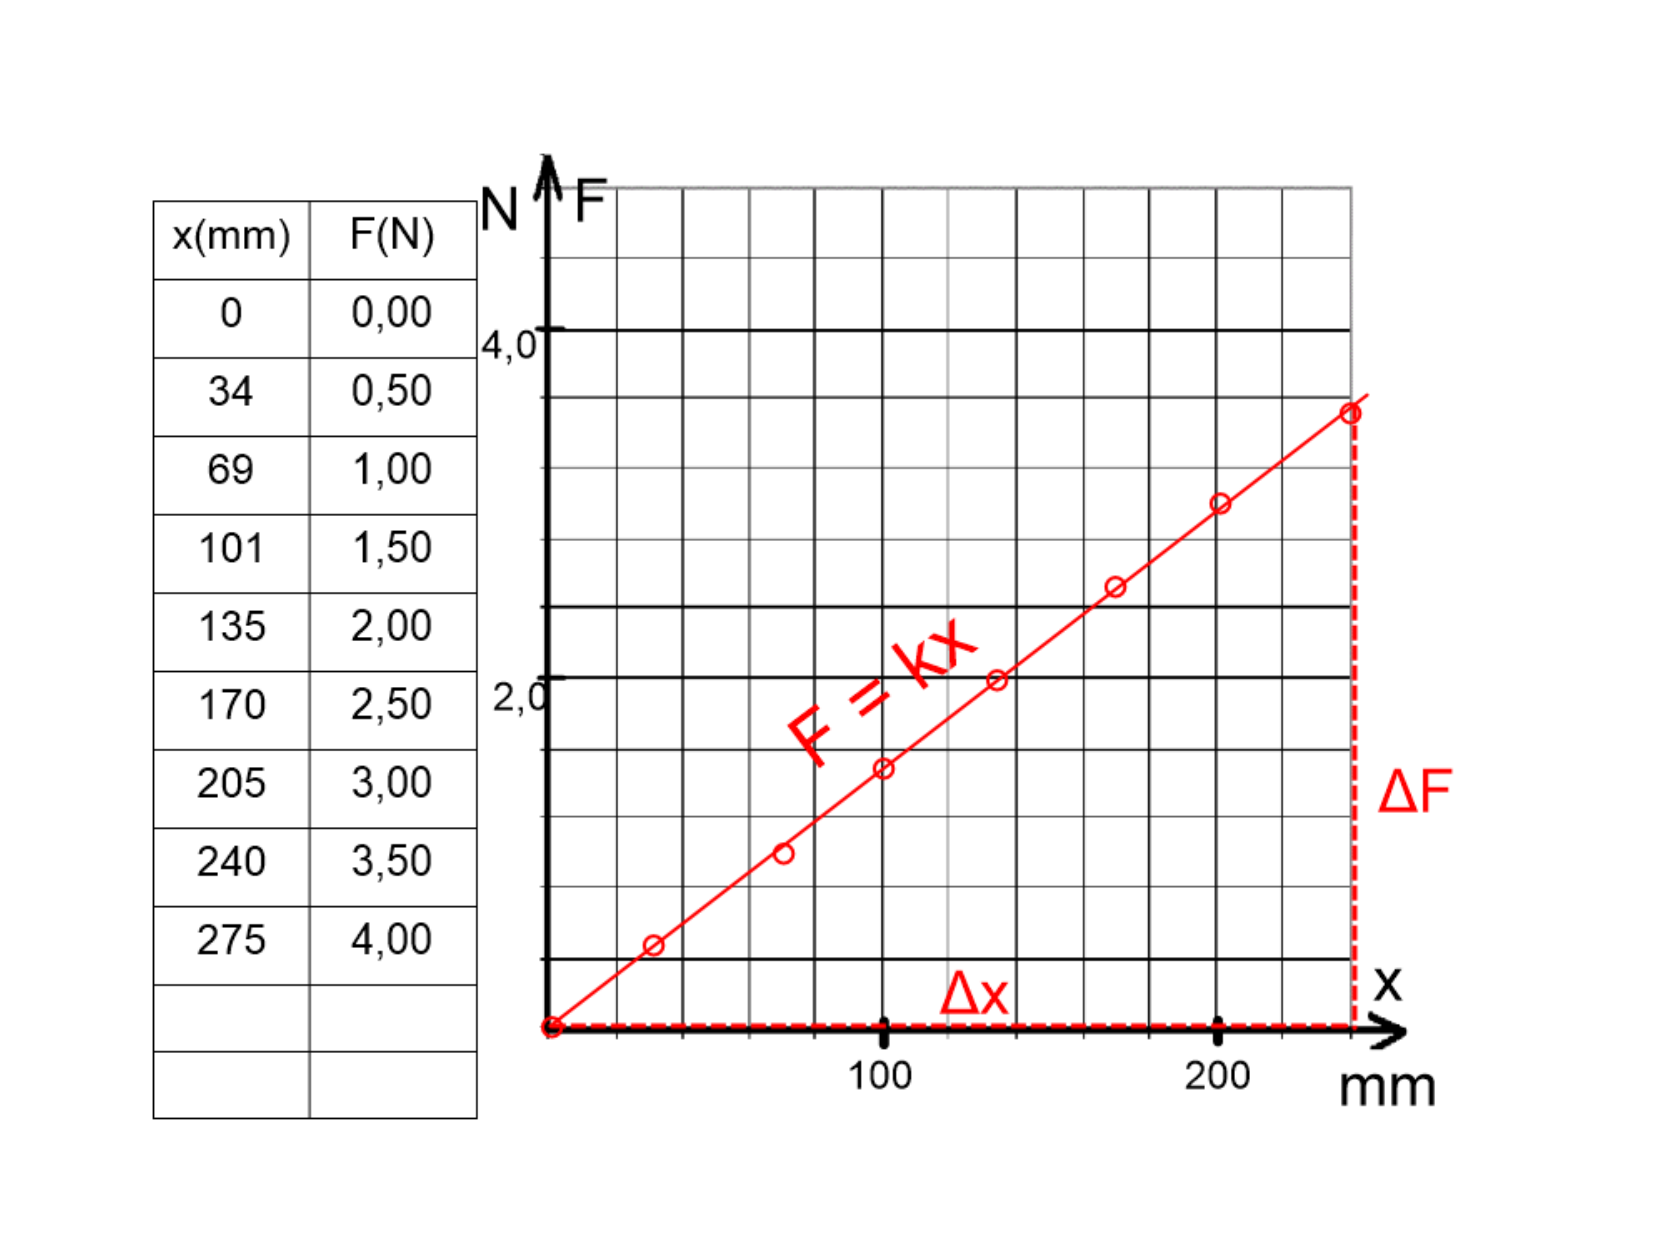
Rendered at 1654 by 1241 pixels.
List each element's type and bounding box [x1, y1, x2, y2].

picture [118, 94, 1500, 1163]
